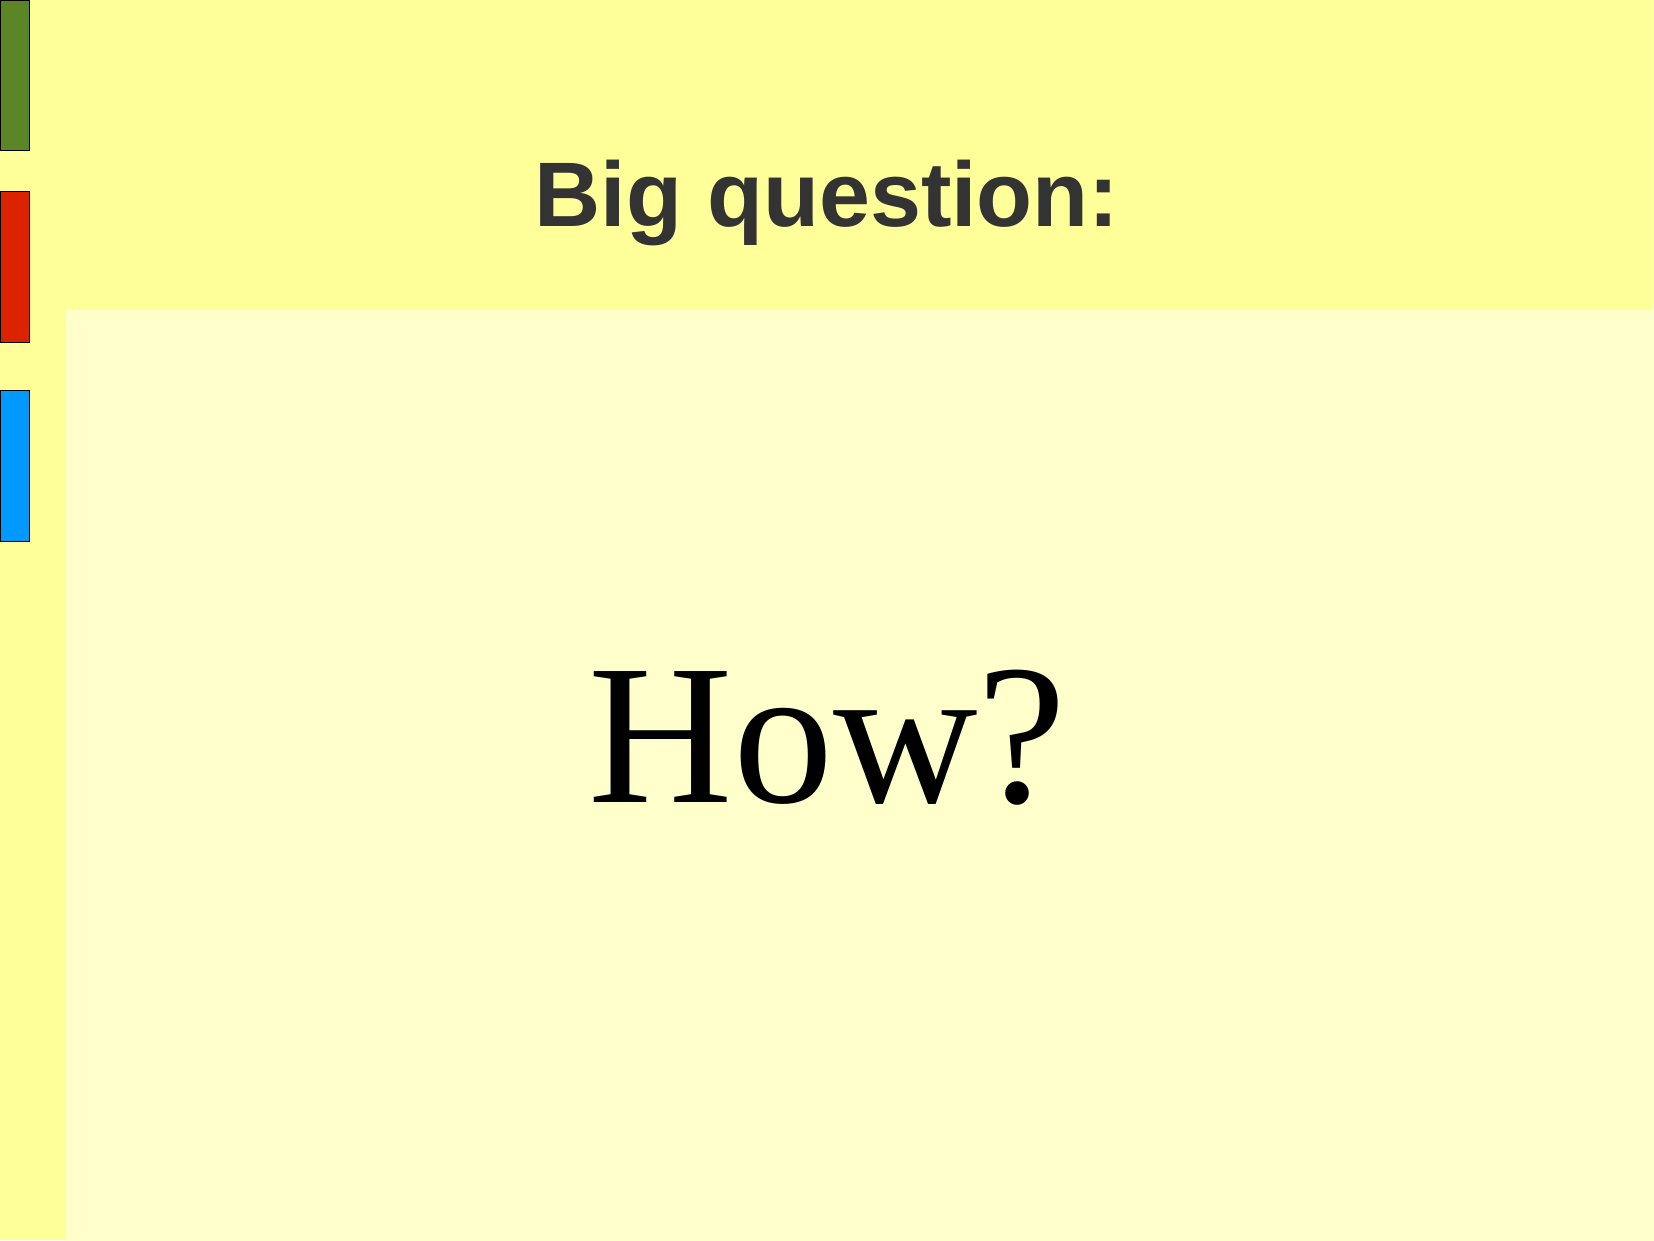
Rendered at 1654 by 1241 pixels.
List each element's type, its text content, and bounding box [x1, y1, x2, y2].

title Big question: [121, 91, 1534, 299]
subtitle How? [121, 344, 1534, 1127]
